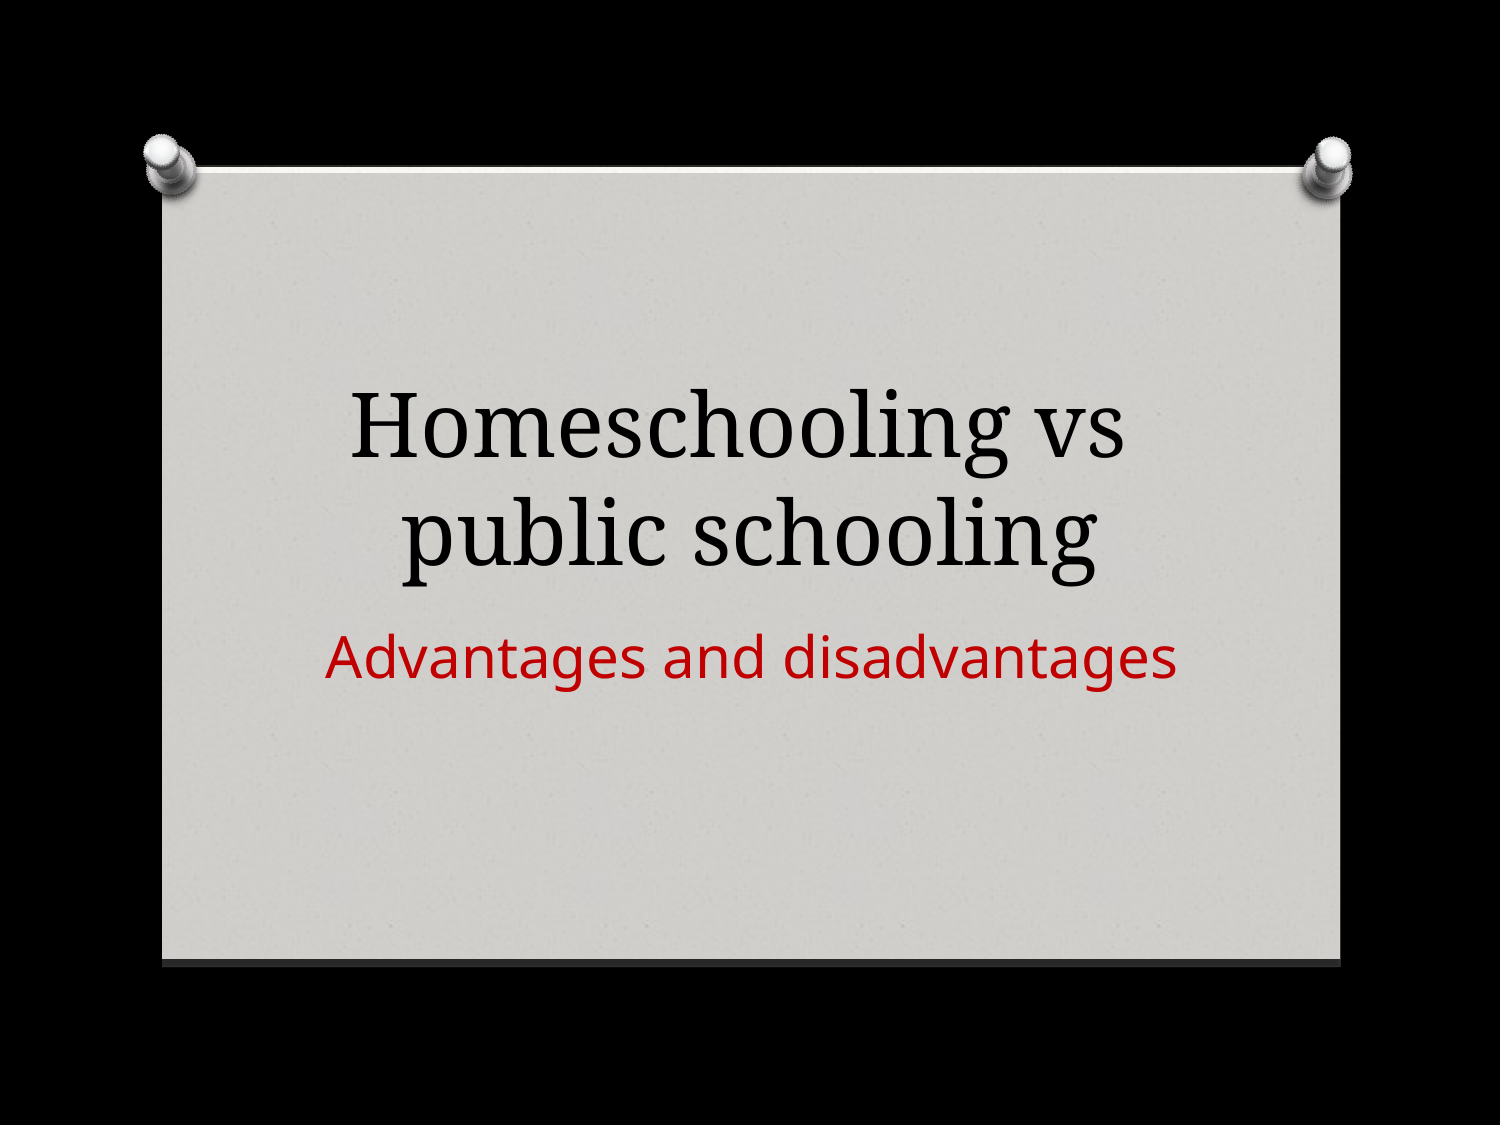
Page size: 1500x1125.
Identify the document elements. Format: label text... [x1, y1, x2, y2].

title Homeschooling vs public schooling [159, 349, 1341, 591]
subtitle Advantages and disadvantages [283, 612, 1221, 863]
